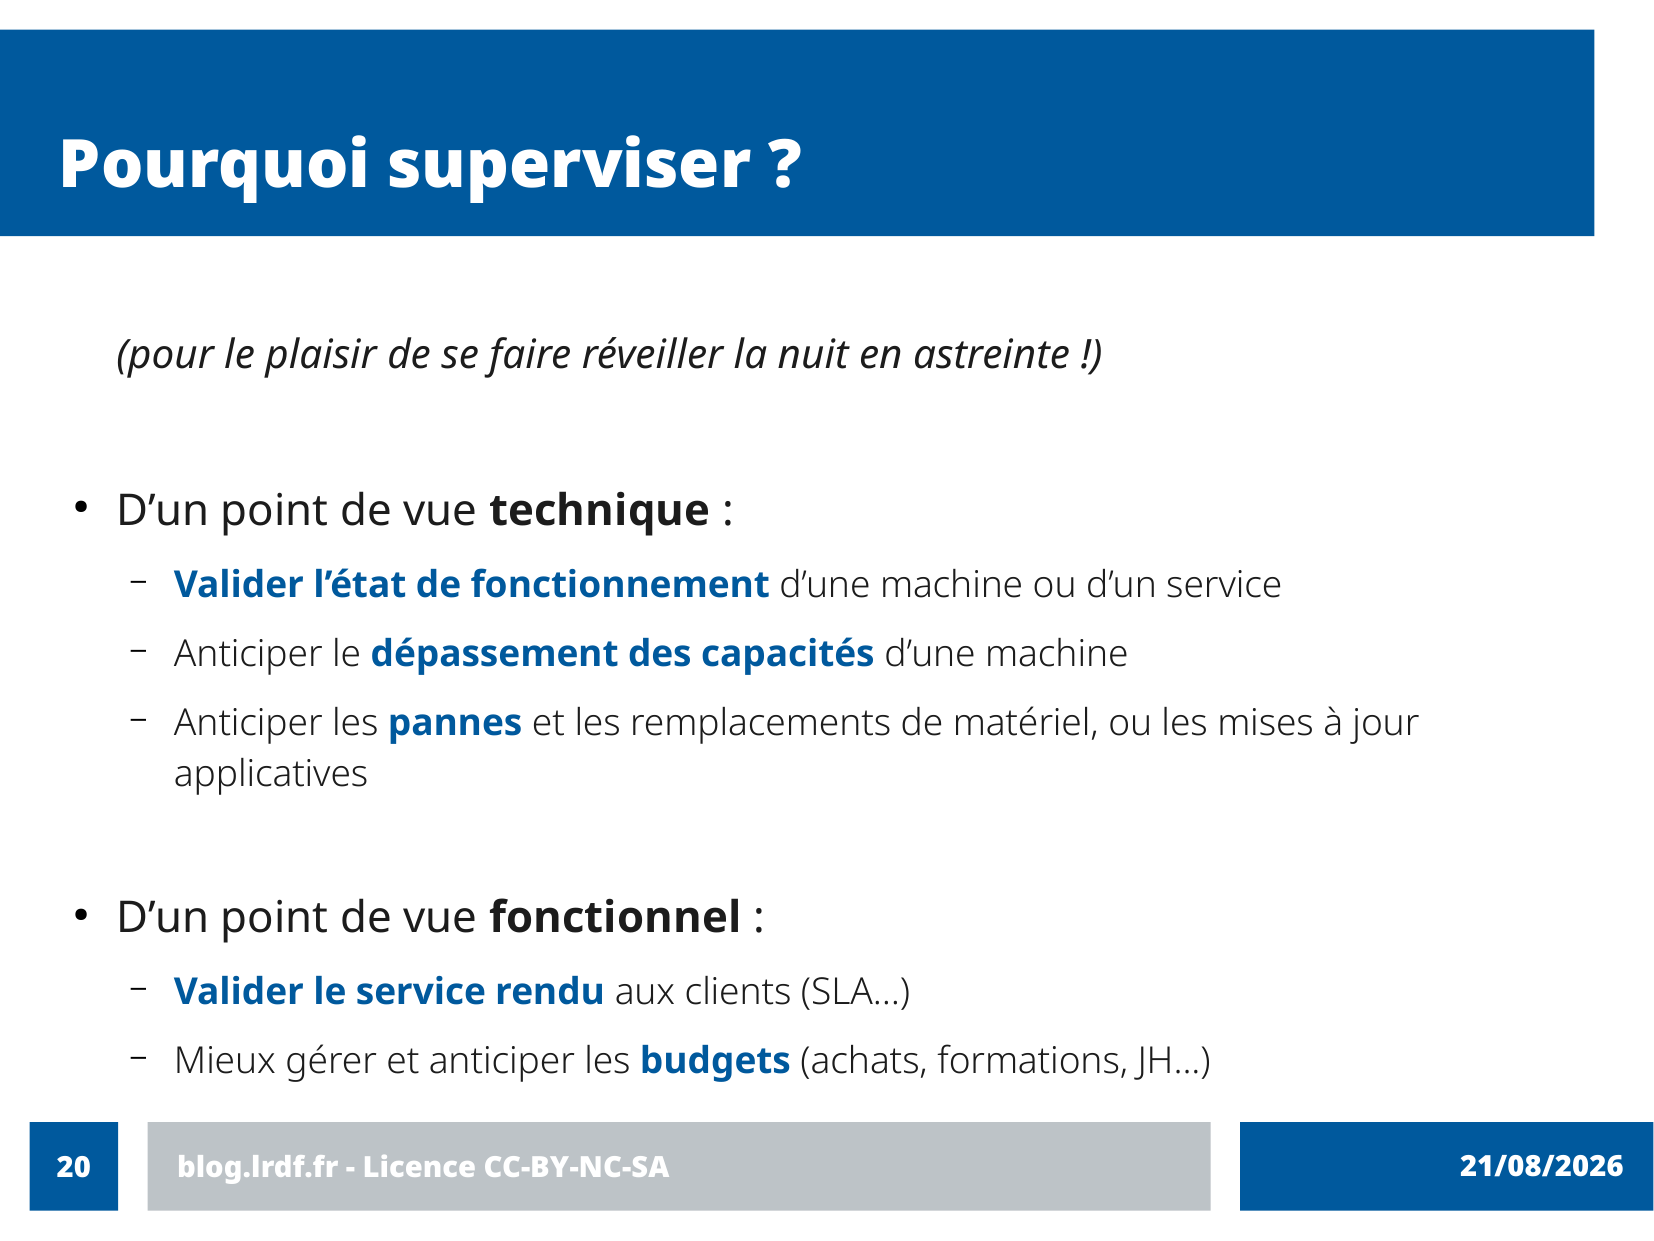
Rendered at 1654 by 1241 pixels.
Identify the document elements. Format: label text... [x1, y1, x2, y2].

title Pourquoi superviser ? [59, 59, 1595, 207]
list (pour le plaisir de se faire réveiller la nuit en astreinte !) D’un point de vue technique : Valider l’état de fonctionnement d’une machine ou d’un service Anticiper le dépassement des capacités d’une machine Anticiper les pannes et les remplacements de matériel, ou les mises à jour applicatives D’un point de vue fonctionnel : Valider le service rendu aux clients (SLA…) Mieux gérer et anticiper les budgets (achats, formations, JH...) [59, 324, 1565, 1093]
